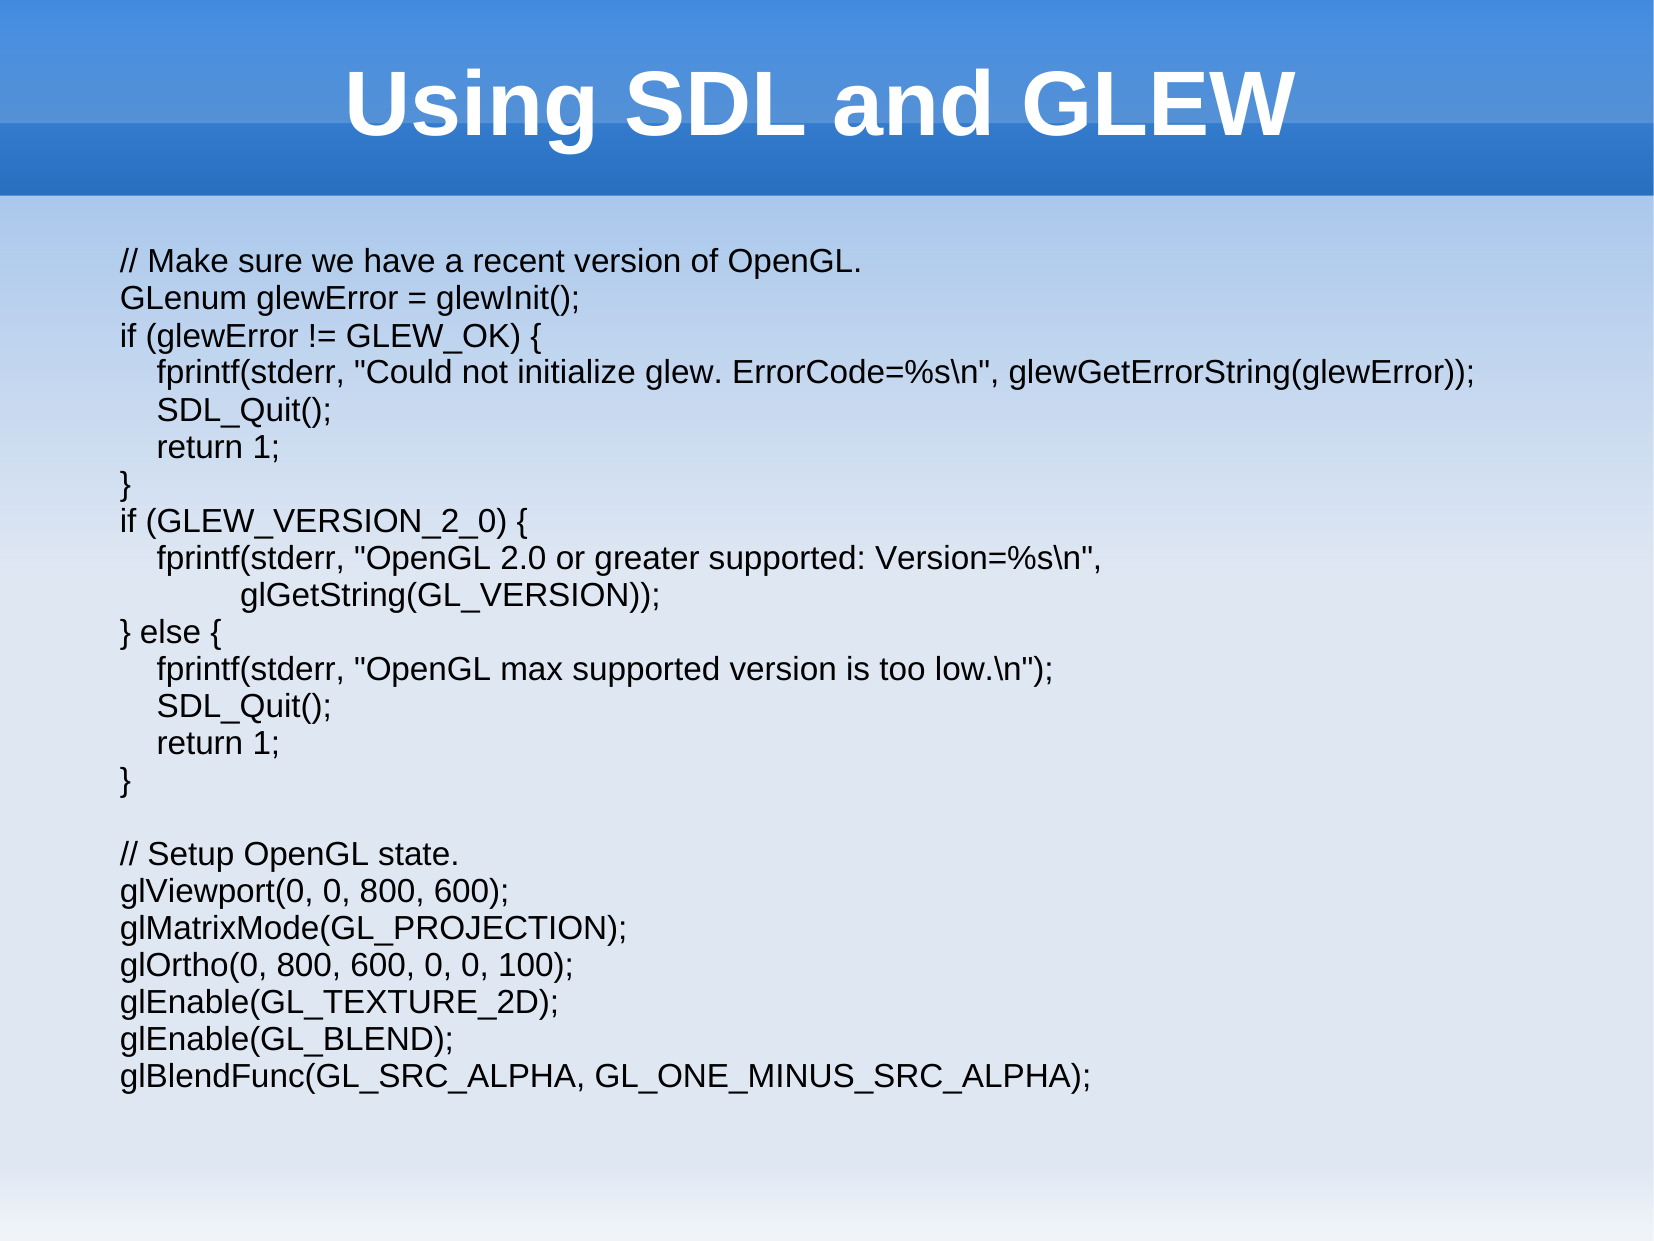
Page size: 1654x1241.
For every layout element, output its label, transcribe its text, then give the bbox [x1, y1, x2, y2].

title Using SDL and GLEW [76, 0, 1565, 208]
list // Make sure we have a recent version of OpenGL. GLenum glewError = glewInit(); if (glewError != GLEW_OK) { fprintf(stderr, "Could not initialize glew. ErrorCode=%s\n", glewGetErrorString(glewError)); SDL_Quit(); return 1; } if (GLEW_VERSION_2_0) { fprintf(stderr, "OpenGL 2.0 or greater supported: Version=%s\n", glGetString(GL_VERSION)); } else { fprintf(stderr, "OpenGL max supported version is too low.\n"); SDL_Quit(); return 1; } // Setup OpenGL state. glViewport(0, 0, 800, 600); glMatrixMode(GL_PROJECTION); glOrtho(0, 800, 600, 0, 0, 100); glEnable(GL_TEXTURE_2D); glEnable(GL_BLEND); glBlendFunc(GL_SRC_ALPHA, GL_ONE_MINUS_SRC_ALPHA); [82, 242, 1571, 1106]
picture [0, 0, 1654, 1241]
